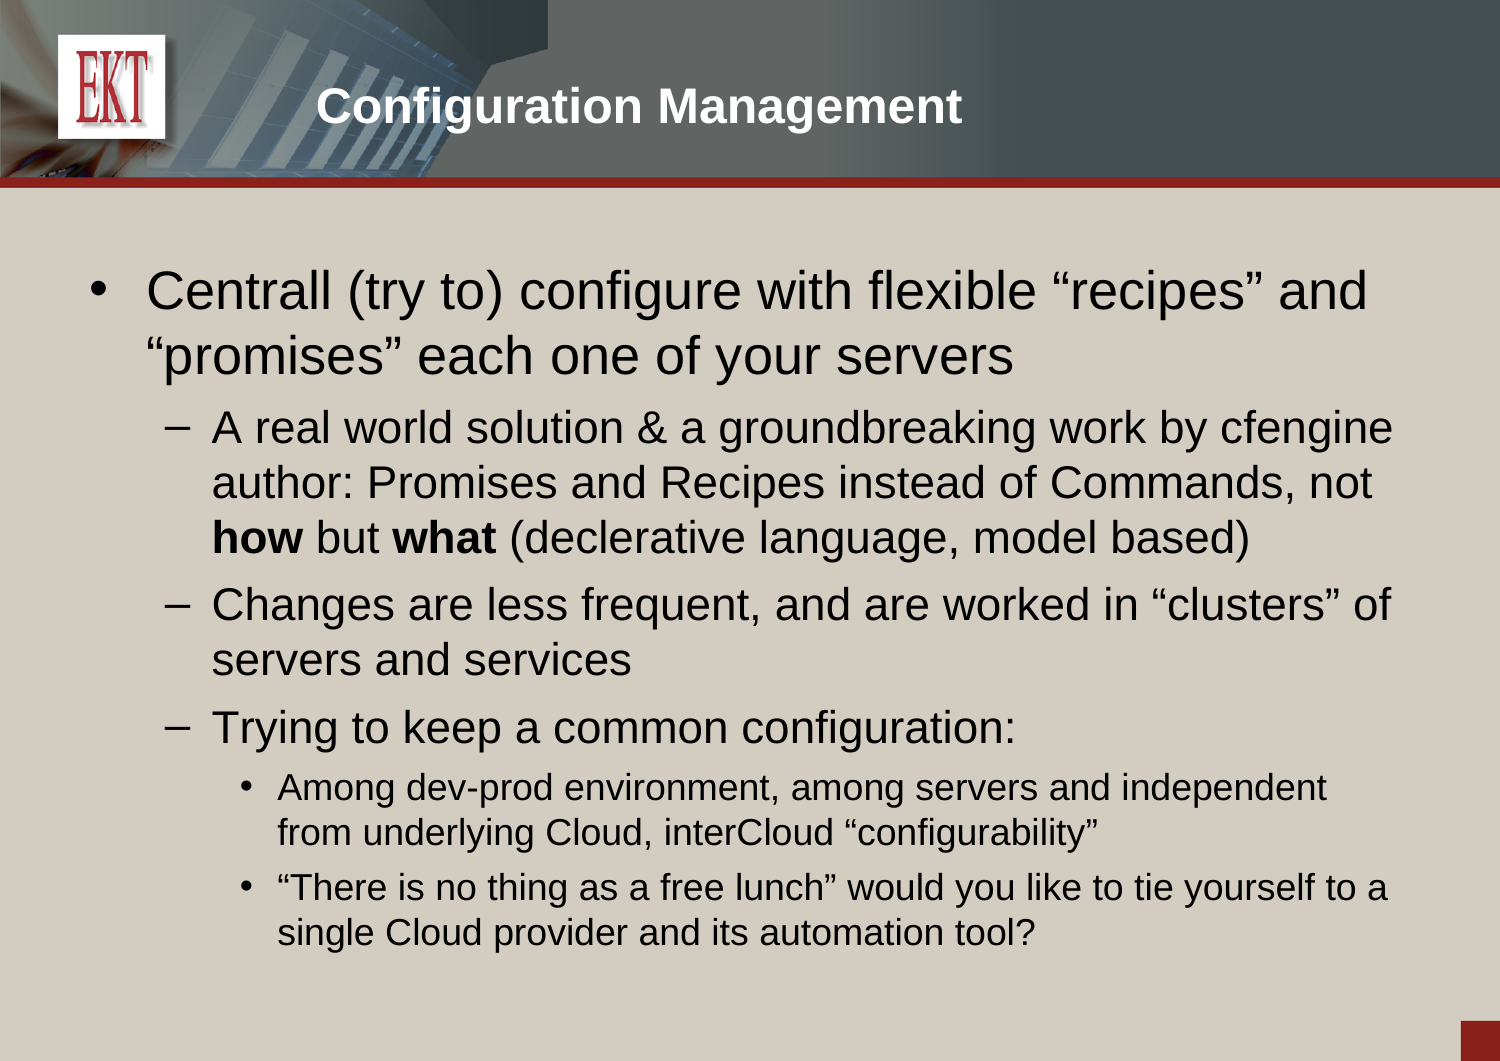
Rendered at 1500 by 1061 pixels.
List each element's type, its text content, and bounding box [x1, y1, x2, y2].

list Centrall (try to) configure with flexible “recipes” and “promises” each one of your servers A real world solution & a groundbreaking work by cfengine author: Promises and Recipes instead of Commands, not how but what (declerative language, model based) Changes are less frequent, and are worked in “clusters” of servers and services Trying to keep a common configuration: Among dev-prod environment, among servers and independent from underlying Cloud, interCloud “configurability” “There is no thing as a free lunch” would you like to tie yourself to a single Cloud provider and its automation tool? [75, 247, 1426, 961]
picture [0, 0, 1500, 1061]
title Configuration Management [301, 42, 1426, 165]
